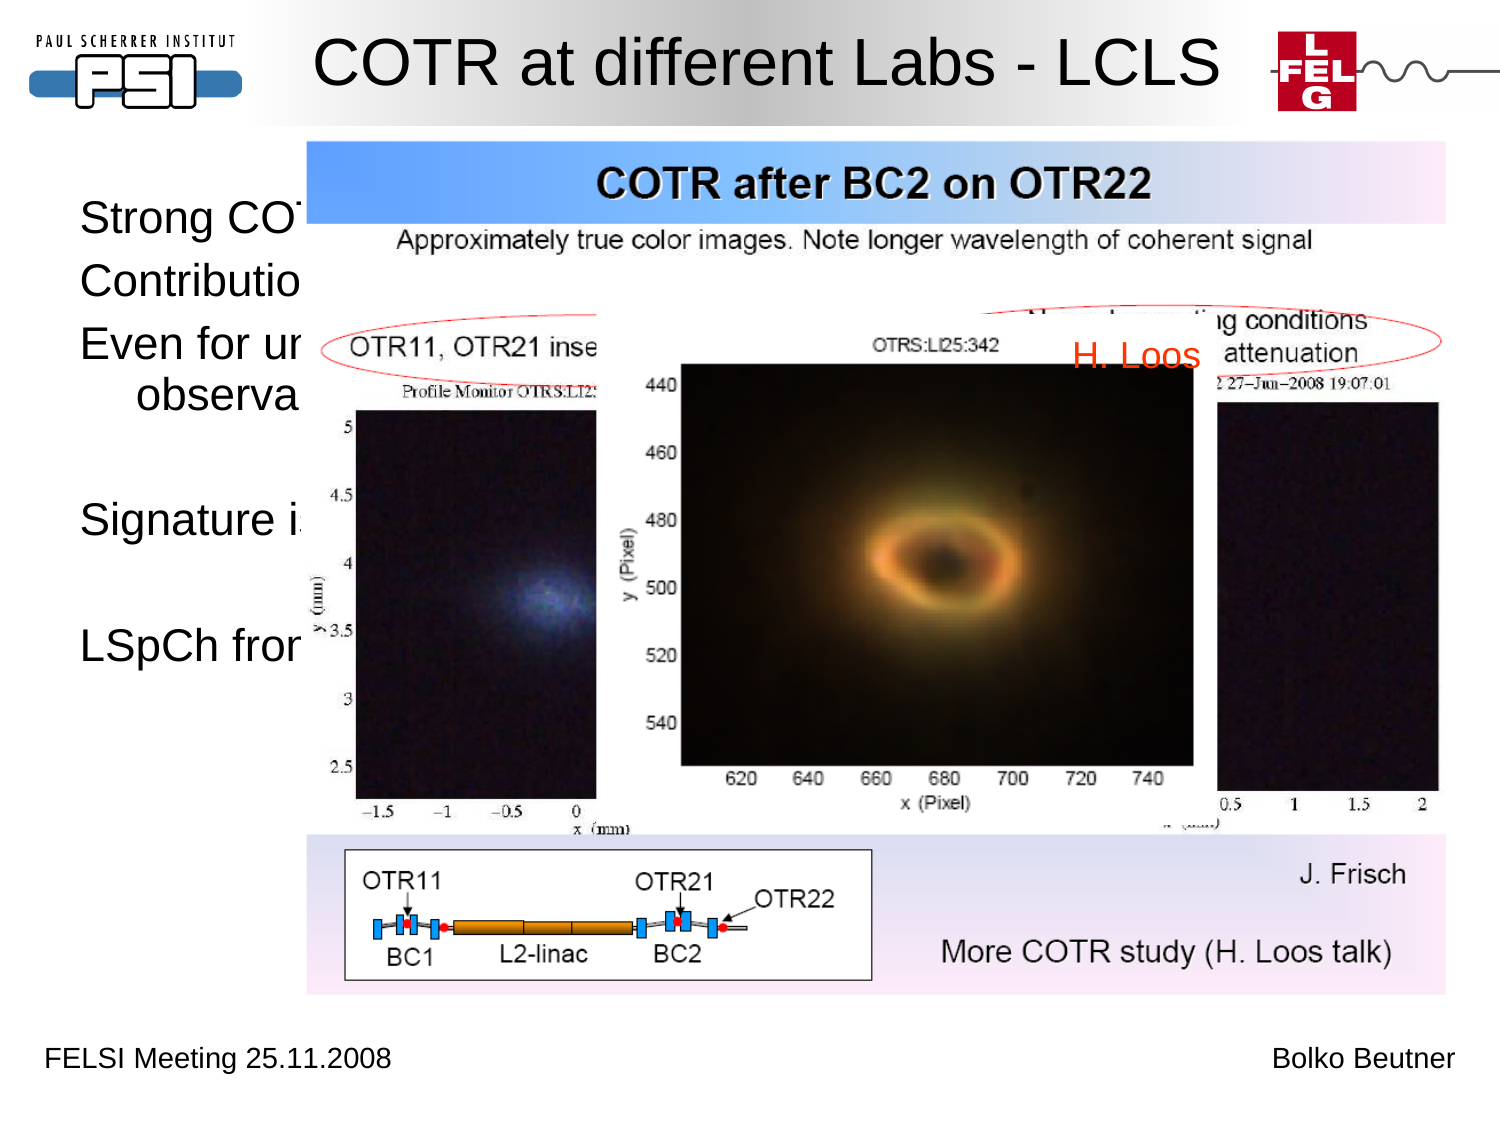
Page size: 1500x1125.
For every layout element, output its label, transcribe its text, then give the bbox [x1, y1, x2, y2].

picture [1270, 30, 1500, 113]
picture [17, 19, 256, 119]
text_box H. Loos [1057, 326, 1217, 384]
picture [301, 137, 1460, 1005]
title COTR at different Labs - LCLS [265, 0, 1270, 126]
list Strong COTR at LCLS Contributions from CSR and COTR in BC is distinguishable Even for uncompressed beam downstream of DL1 COTR is observable Signature is a characteristic ring shape of the emission LSpCh from noise is a likely explanation (see later) [64, 184, 301, 988]
